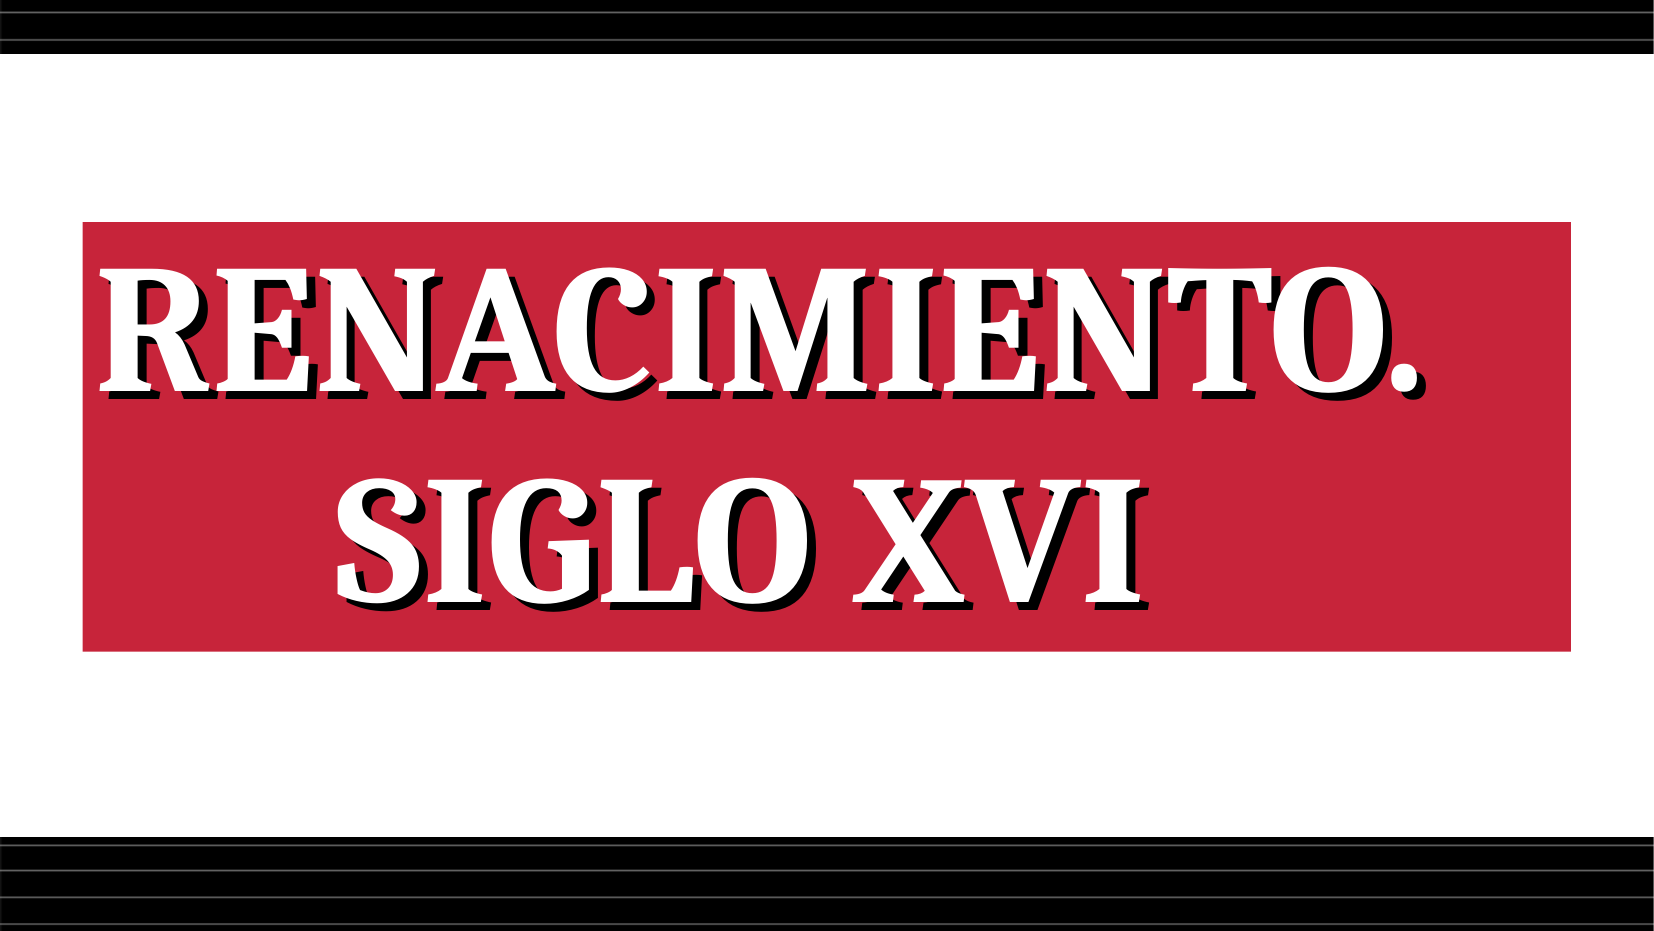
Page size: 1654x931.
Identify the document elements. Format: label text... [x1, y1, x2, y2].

picture [0, 837, 1654, 931]
picture [0, 0, 1654, 54]
title RENACIMIENTO. SIGLO XVI [82, 222, 1571, 652]
